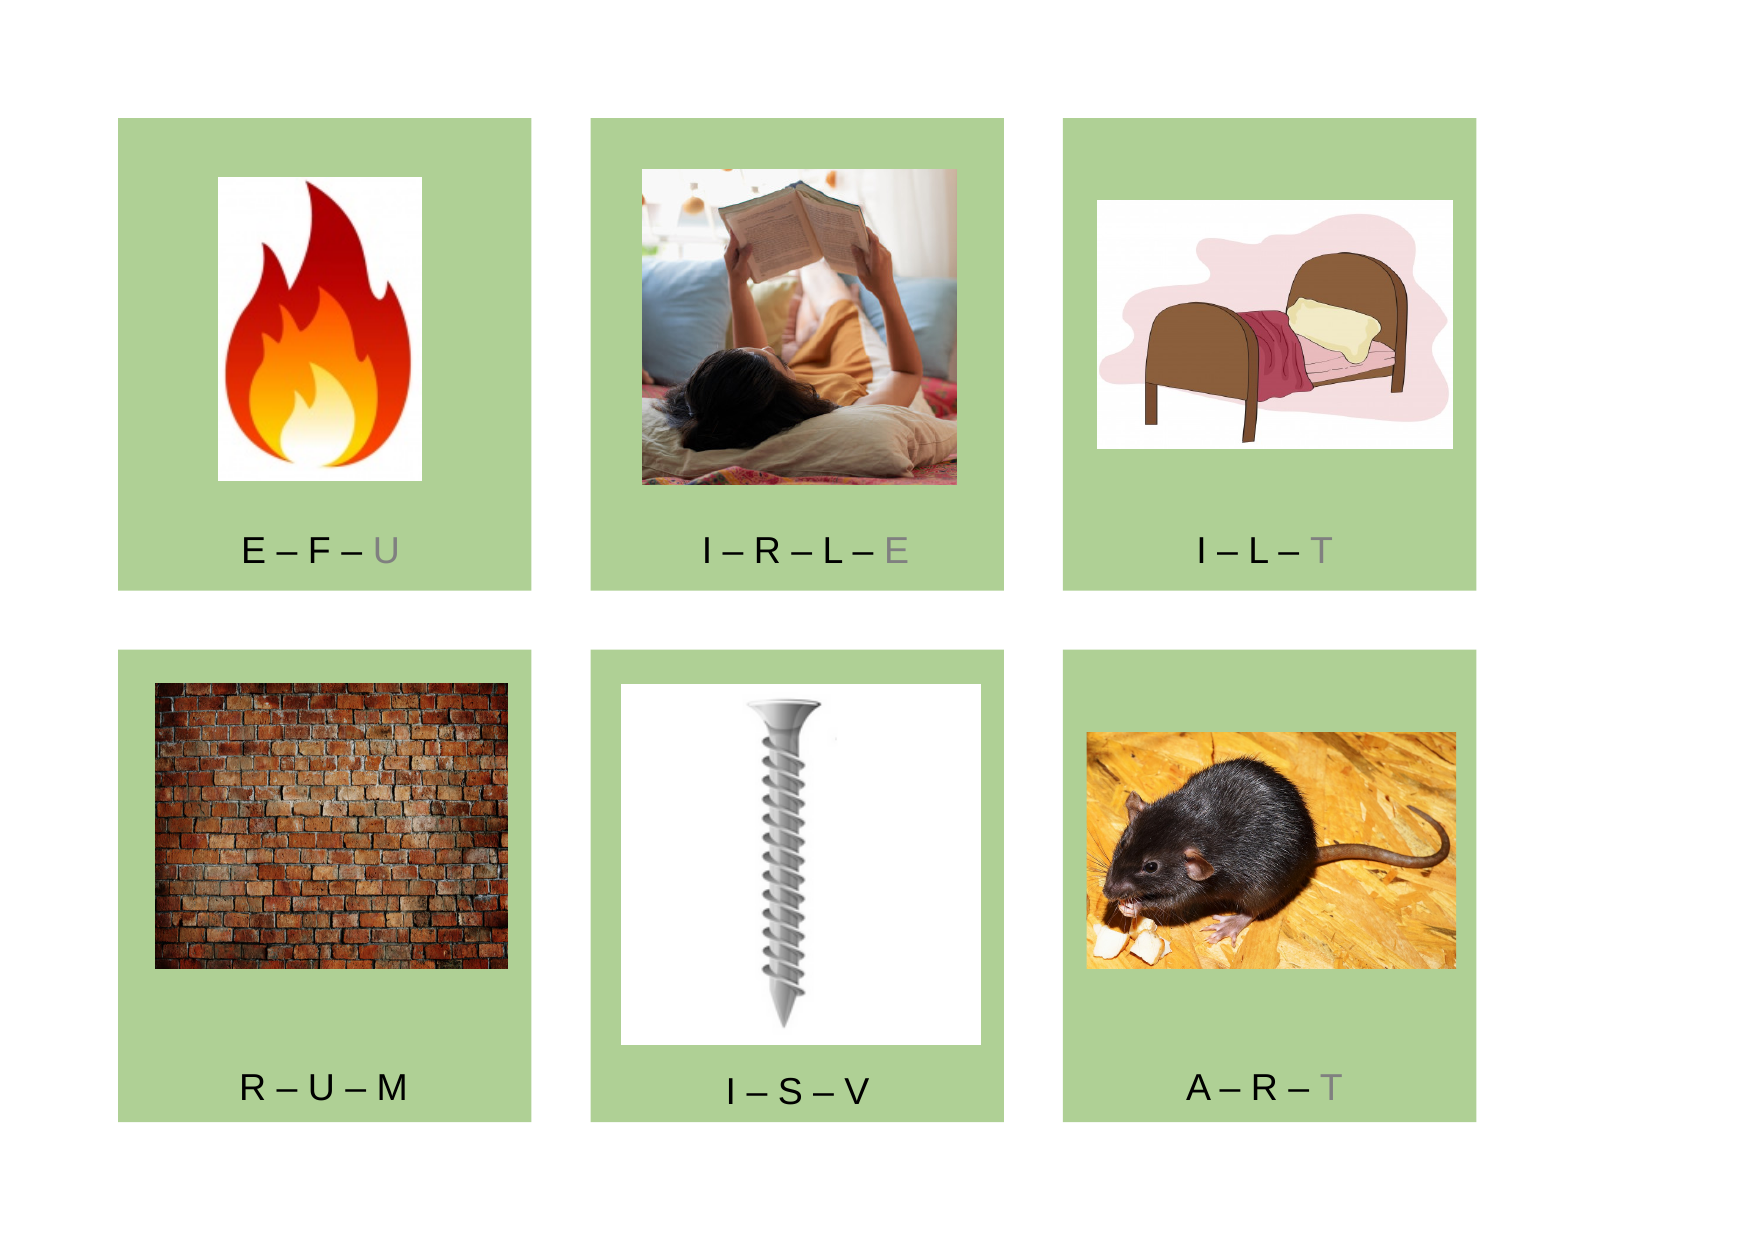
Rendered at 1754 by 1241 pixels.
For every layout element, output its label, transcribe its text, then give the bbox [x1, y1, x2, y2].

text_box I – S – V [710, 1062, 910, 1120]
text_box I – R – L – E [687, 521, 935, 579]
picture [642, 169, 957, 485]
picture [621, 684, 981, 1045]
text_box [1062, 118, 1477, 591]
text_box [118, 649, 532, 1123]
text_box R – U – M [224, 1059, 434, 1117]
text_box E – F – U [226, 521, 426, 579]
picture [155, 683, 508, 969]
picture [218, 177, 422, 481]
picture [1086, 732, 1457, 969]
text_box [590, 649, 1004, 1123]
picture [1097, 200, 1453, 449]
text_box A – R – T [1171, 1059, 1371, 1117]
text_box [590, 118, 1004, 591]
text_box [118, 118, 532, 591]
text_box [1062, 649, 1477, 1123]
text_box I – L – T [1181, 521, 1381, 579]
